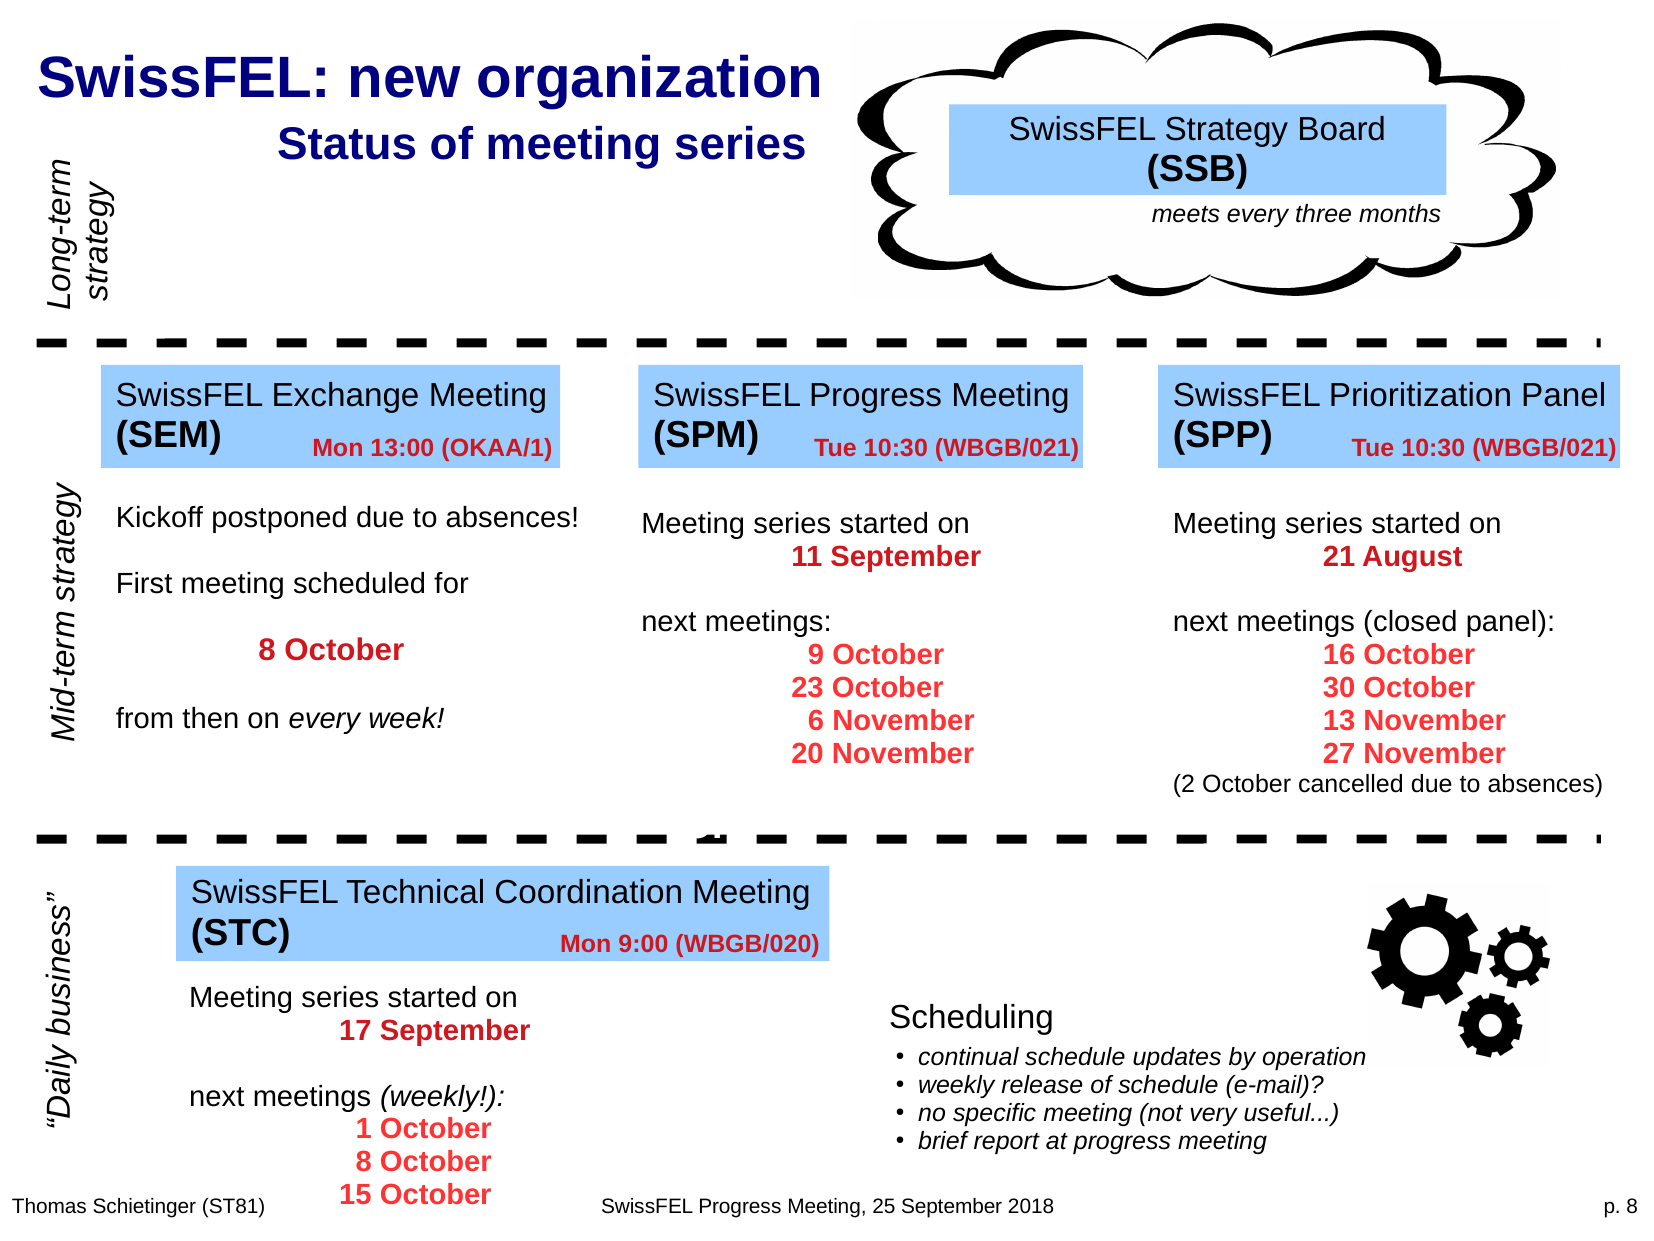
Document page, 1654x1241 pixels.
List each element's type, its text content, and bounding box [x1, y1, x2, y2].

text_box Scheduling [863, 992, 1081, 1042]
text_box Mid-term strategy [37, 436, 95, 758]
title SwissFEL: new organization Status of meeting series [37, 12, 914, 204]
text_box Mon 13:00 (OKAA/1) [297, 426, 576, 470]
text_box SwissFEL Prioritization Panel (SPP) [1158, 364, 1621, 468]
text_box SwissFEL Progress Meeting (SPM) [638, 364, 1083, 468]
text_box OP [668, 797, 783, 854]
text_box SwissFEL Technical Coordination Meeting (STC) [176, 865, 830, 962]
picture [852, 20, 1561, 299]
text_box SwissFEL Exchange Meeting (SEM) [100, 364, 561, 468]
text_box SwissFEL Strategy Board (SSB) [949, 104, 1447, 195]
text_box meets every three months [1137, 191, 1464, 235]
picture [1367, 884, 1550, 1067]
text_box Mon 9:00 (WBGB/020) [545, 922, 836, 966]
text_box Tue 10:30 (WBGB/021) [1336, 426, 1636, 470]
text_box “Daily business” [32, 859, 90, 1146]
text_box Meeting series started on 17 September next meetings (weekly!): 1 October 8 October 15 October [174, 973, 823, 1224]
text_box Meeting series started on 21 August next meetings (closed panel): 16 October 30 October 13 November 27 November (2 October cancelled due to absences) [1158, 499, 1626, 805]
text_box continual schedule updates by operation weekly release of schedule (e-mail)? no specific meeting (not very useful...) brief report at progress meeting [880, 1035, 1458, 1163]
text_box Long-term strategy [32, 121, 132, 326]
text_box Meeting series started on 11 September next meetings: 9 October 23 October 6 November 20 November [626, 499, 1138, 793]
text_box Tue 10:30 (WBGB/021) [799, 426, 1099, 470]
text_box Kickoff postponed due to absences! First meeting scheduled for 8 October from then on every week! [101, 493, 611, 749]
